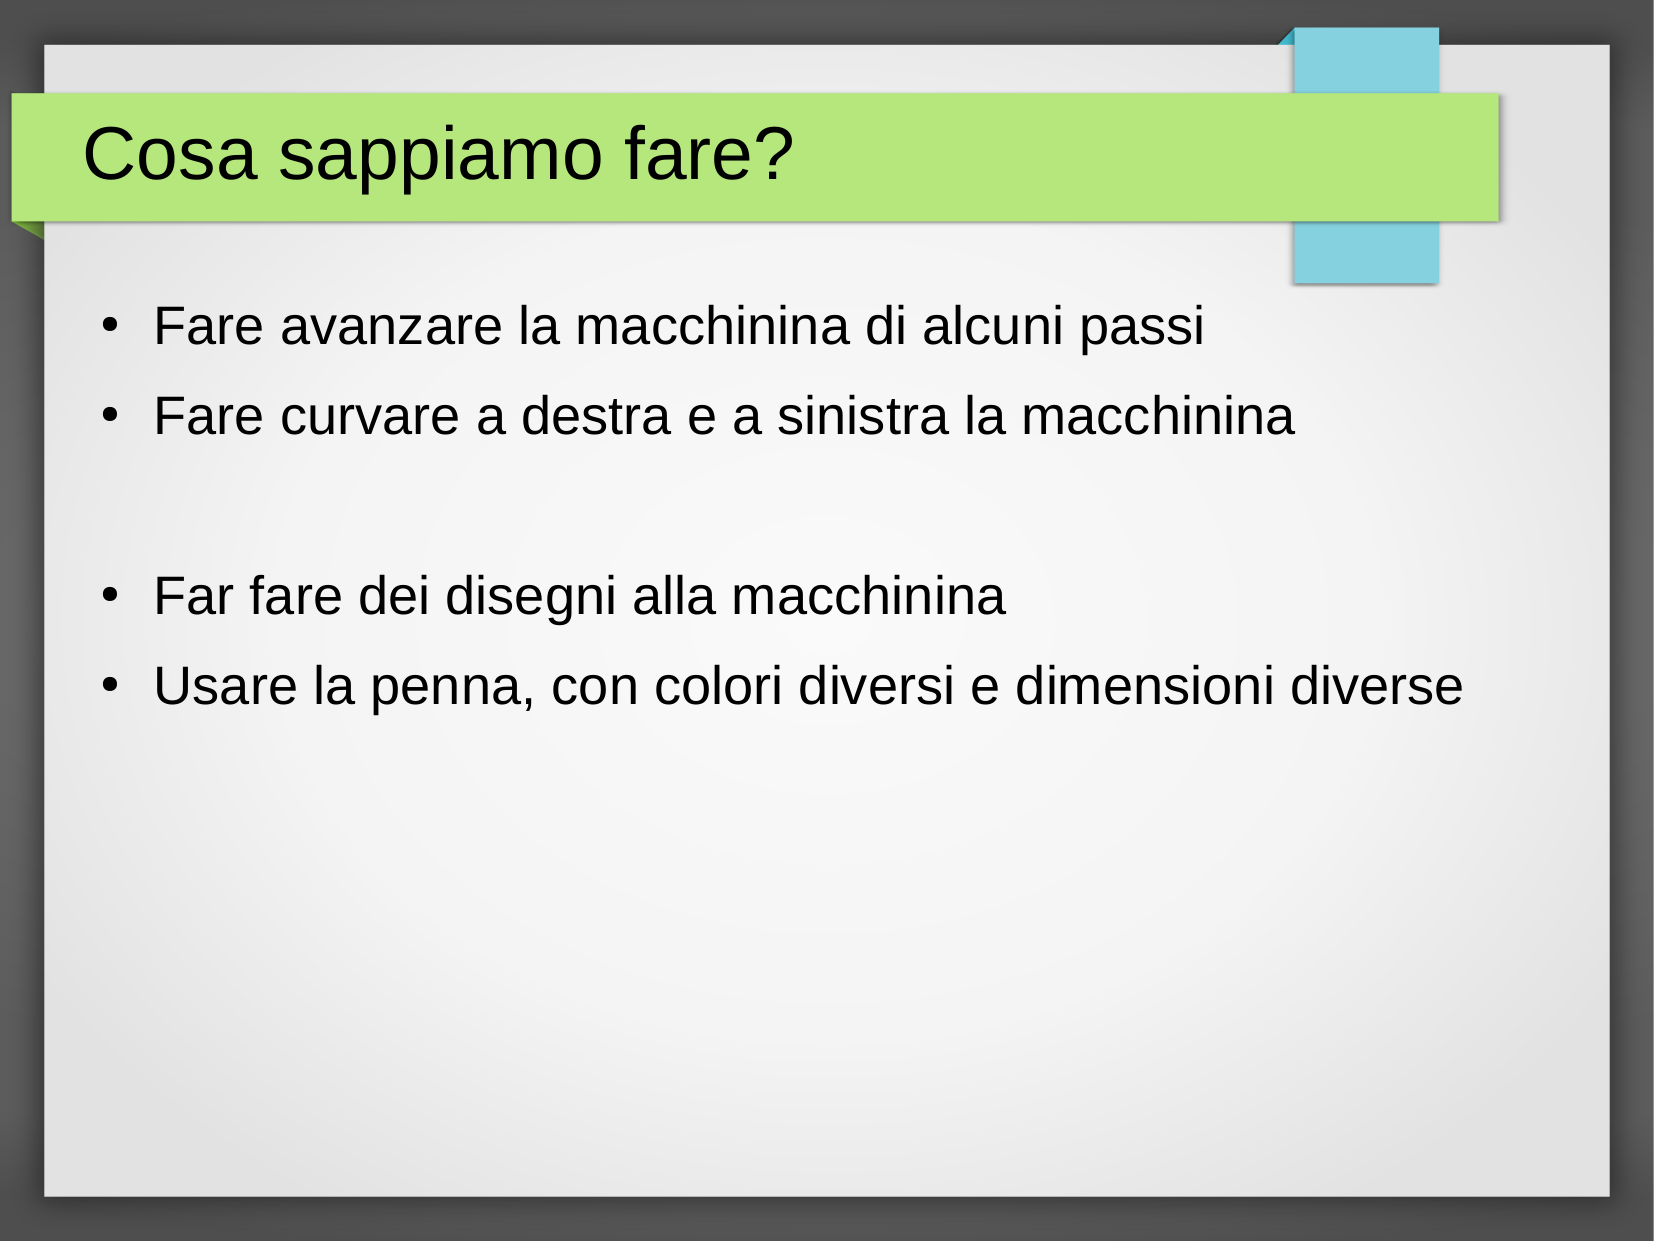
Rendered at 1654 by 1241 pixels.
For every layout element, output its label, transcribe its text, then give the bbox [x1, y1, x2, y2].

picture [0, 0, 1654, 1241]
list Fare avanzare la macchinina di alcuni passi Fare curvare a destra e a sinistra la macchinina Far fare dei disegni alla macchinina Usare la penna, con colori diversi e dimensioni diverse [82, 295, 1571, 1015]
title Cosa sappiamo fare? [82, 94, 1264, 213]
